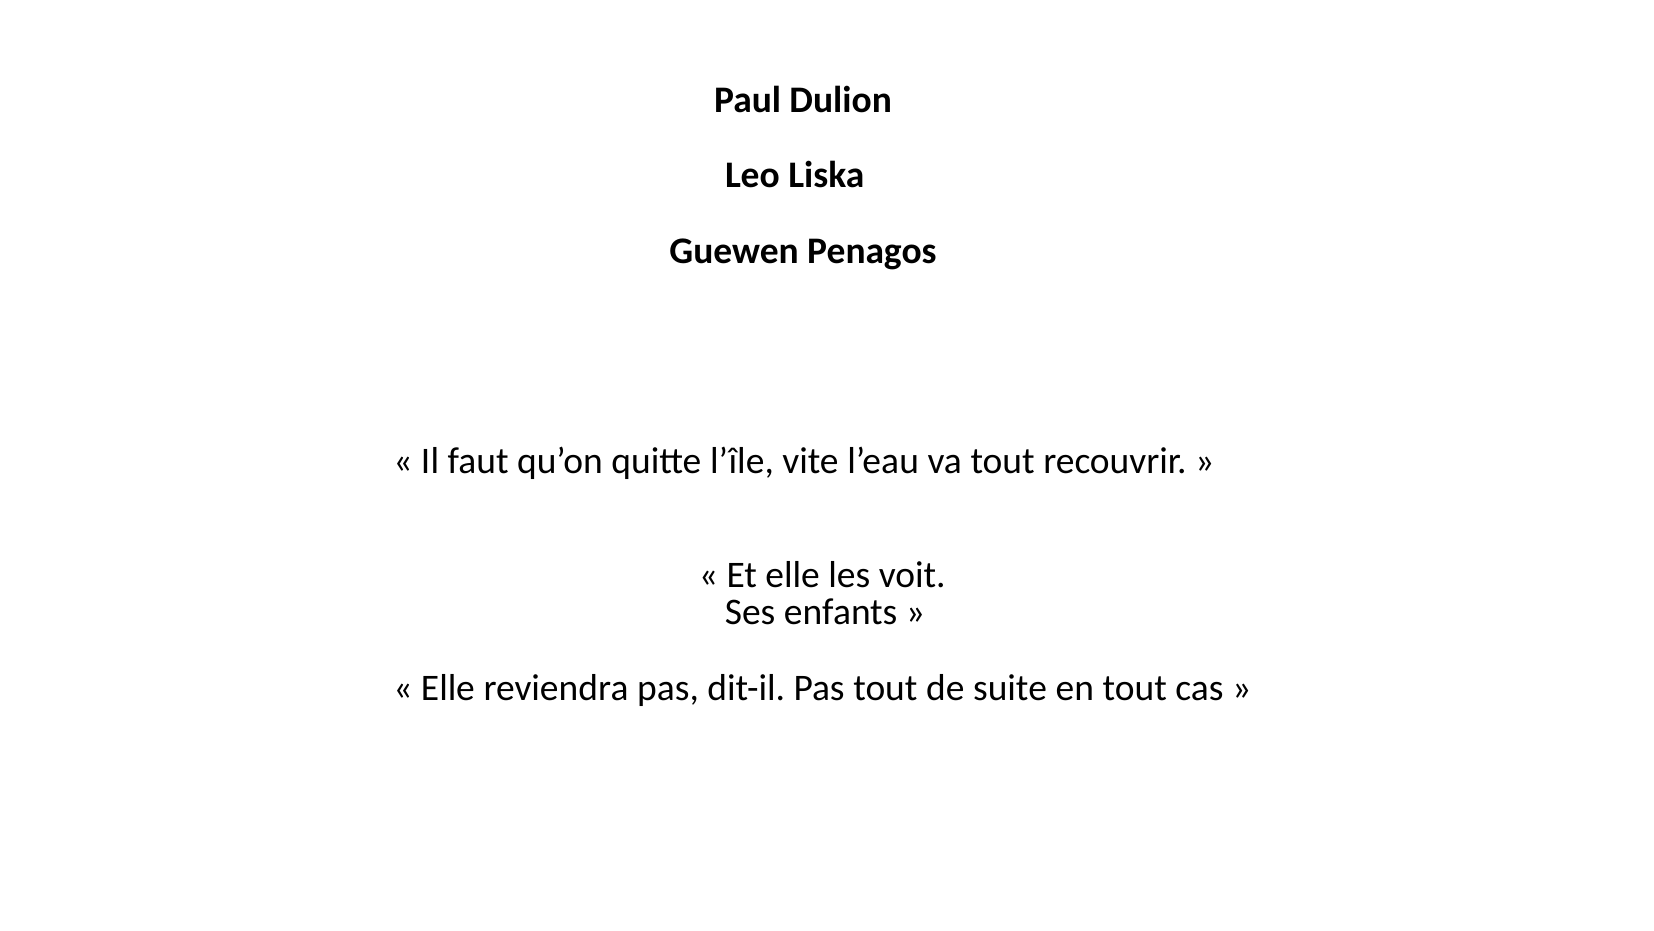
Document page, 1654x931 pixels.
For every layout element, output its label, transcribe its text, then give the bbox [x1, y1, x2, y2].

text_box « Il faut qu’on quitte l’île, vite l’eau va tout recouvrir. » « Et elle les voit. Ses enfants » « Elle reviendra pas, dit-il. Pas tout de suite en tout cas » [378, 438, 1276, 777]
text_box Paul Dulion Leo Liska Guewen Penagos [653, 76, 953, 323]
